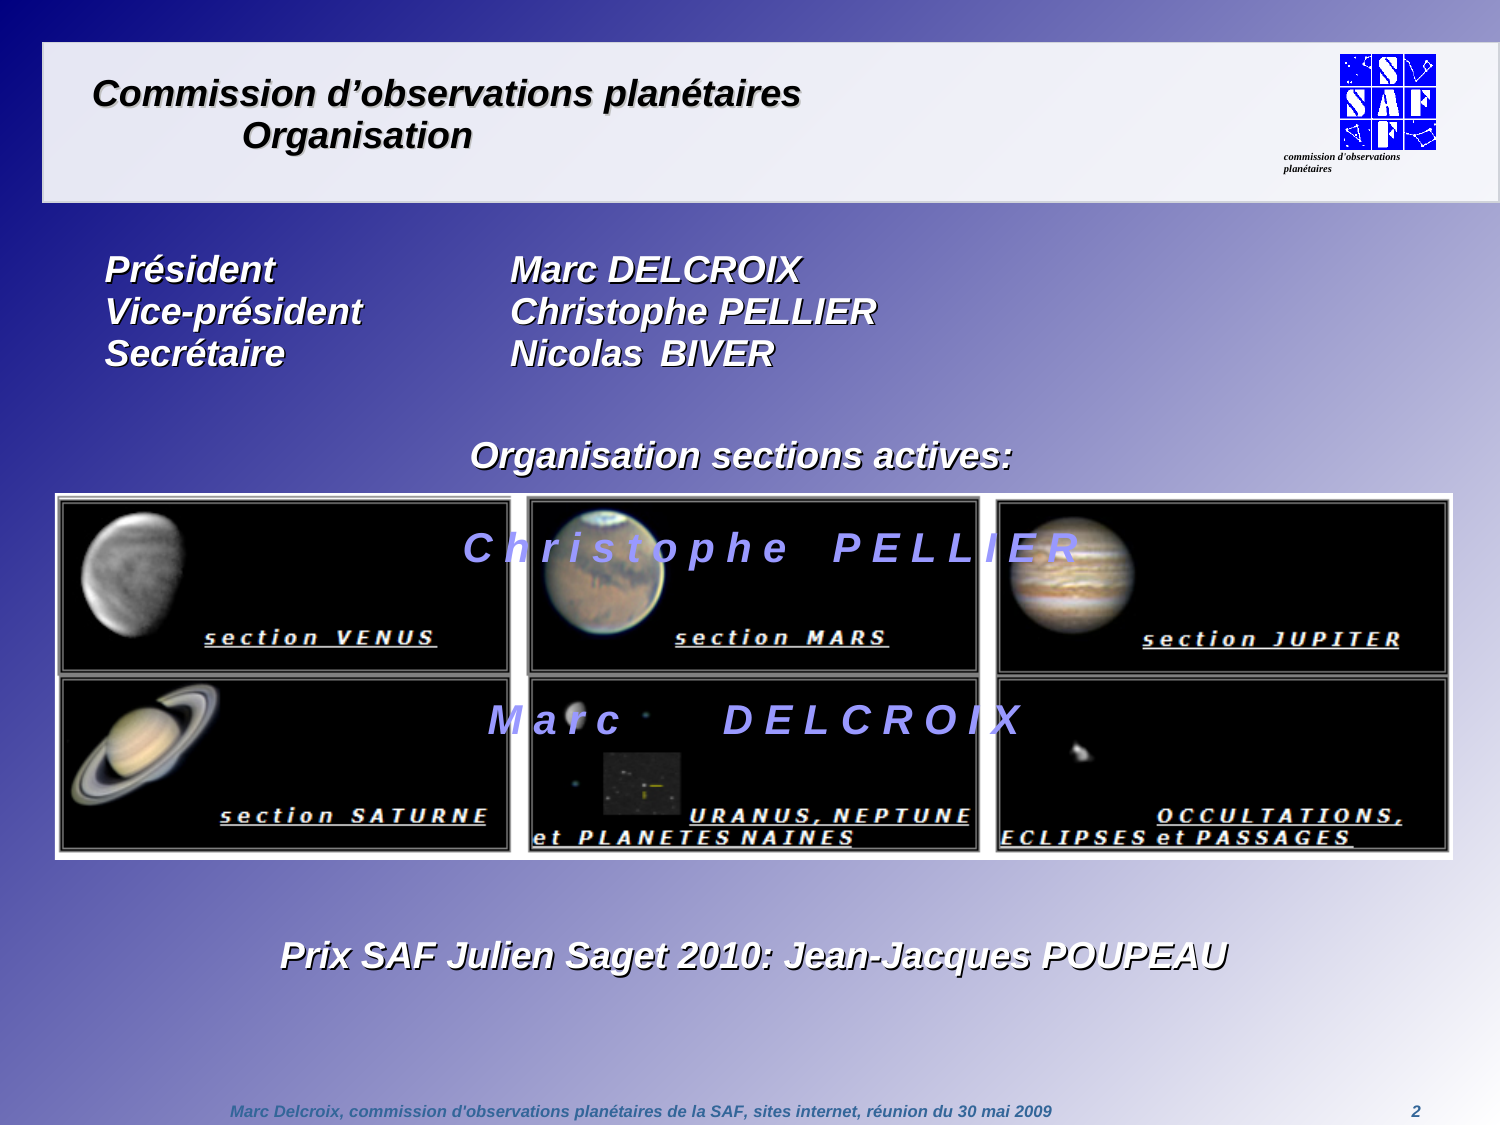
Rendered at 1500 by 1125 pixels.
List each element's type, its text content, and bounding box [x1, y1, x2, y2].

picture [54, 493, 1453, 860]
picture [1340, 54, 1436, 150]
text_box Président Marc DELCROIX Vice-président Christophe PELLIER Secrétaire Nicolas BIVER Organisation sections actives: [46, 246, 1394, 491]
text_box Commission d’observations planétaires Organisation [76, 54, 1313, 173]
text_box M a r c D E L C R O I X [431, 685, 1076, 751]
text_box Prix SAF Julien Saget 2010: Jean-Jacques POUPEAU [59, 933, 1406, 1118]
text_box C h r i s t o p h e P E L L I E R [447, 513, 1093, 579]
